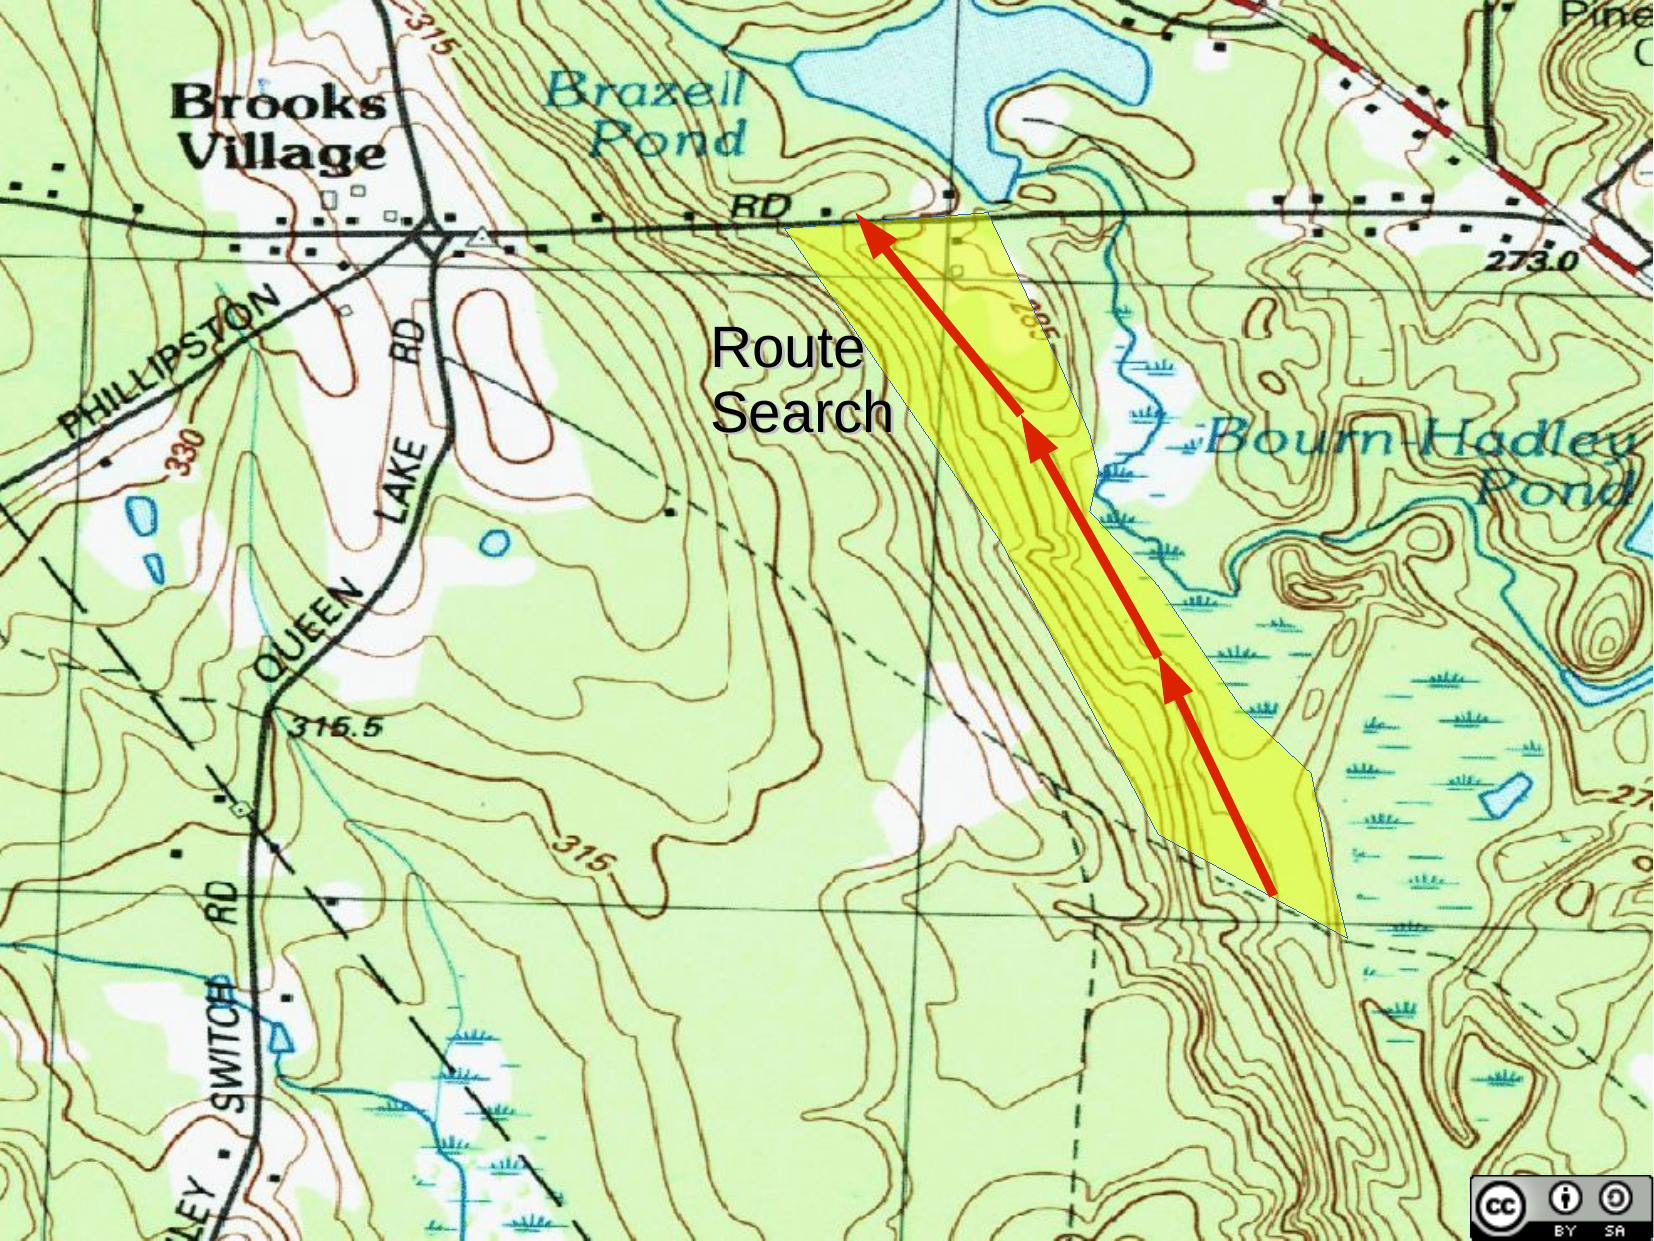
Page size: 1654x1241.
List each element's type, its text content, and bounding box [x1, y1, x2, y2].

text_box Route Search [695, 306, 911, 452]
text_box [871, 212, 1348, 939]
picture [0, 0, 1654, 1241]
text_box [784, 222, 1267, 895]
